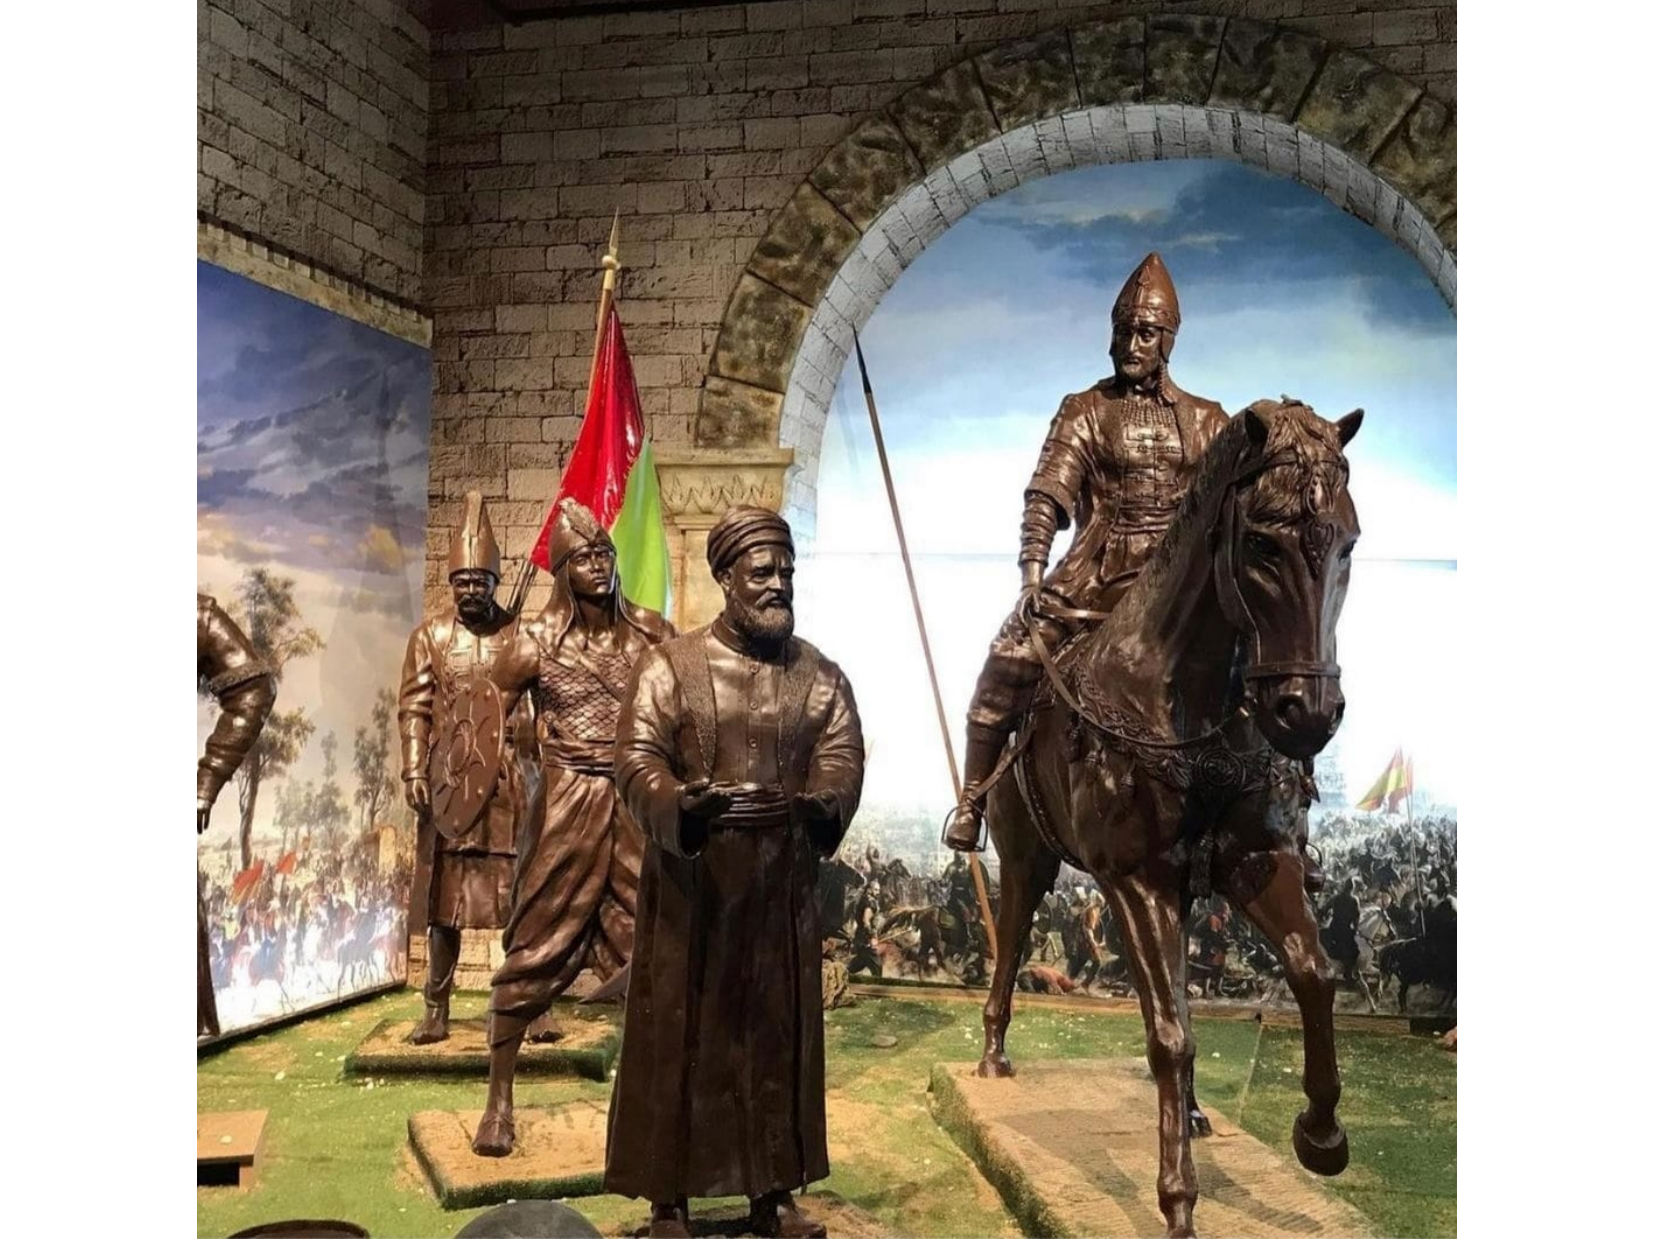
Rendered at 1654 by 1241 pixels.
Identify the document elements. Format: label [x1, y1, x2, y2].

picture [197, 0, 1457, 1239]
